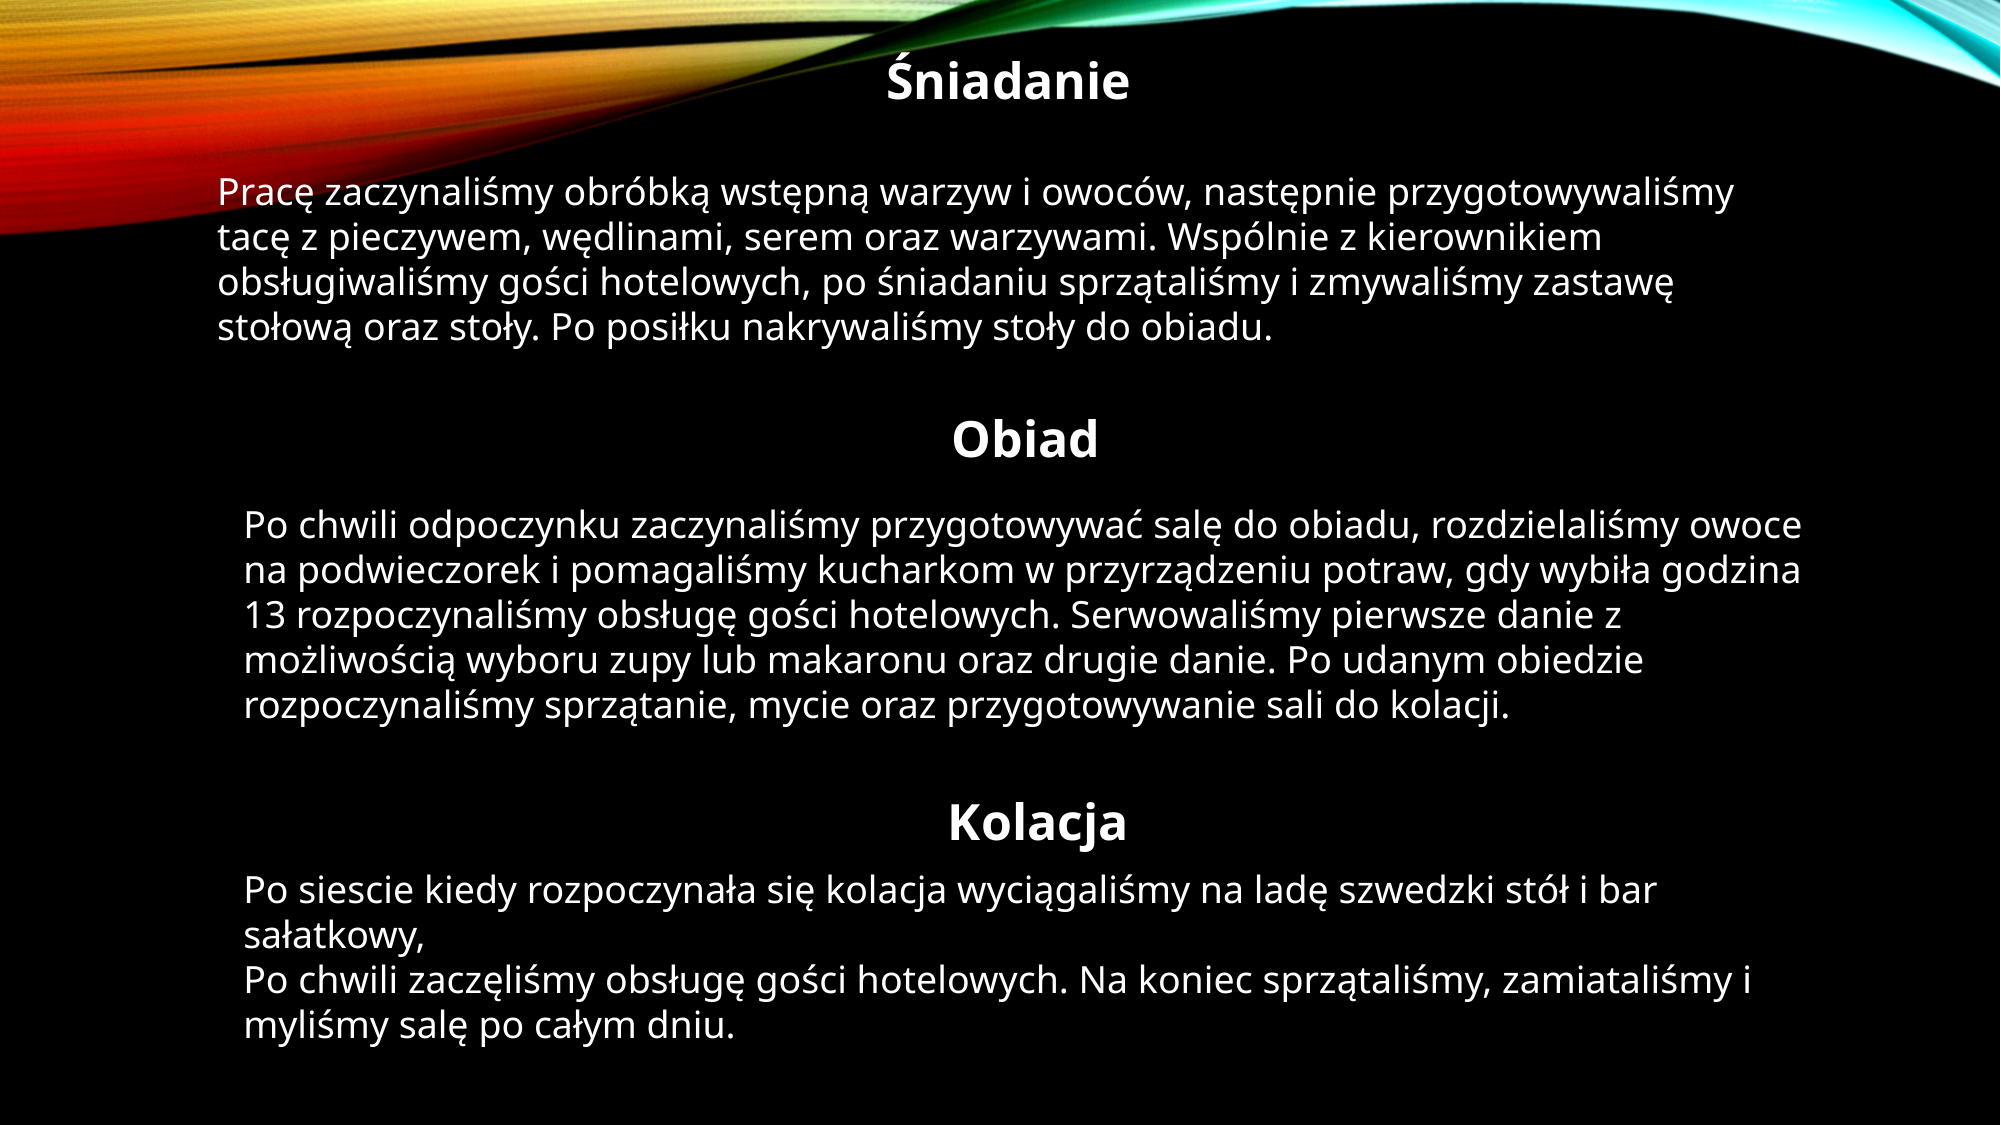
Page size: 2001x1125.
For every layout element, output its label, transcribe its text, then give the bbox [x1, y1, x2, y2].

text_box Kolacja [840, 783, 1237, 858]
picture [0, 0, 2000, 237]
text_box Obiad [730, 400, 1322, 475]
text_box Po siescie kiedy rozpoczynała się kolacja wyciągaliśmy na ladę szwedzki stół i bar sałatkowy, Po chwili zaczęliśmy obsługę gości hotelowych. Na koniec sprzątaliśmy, zamiataliśmy i myliśmy salę po całym dniu. [228, 858, 1771, 1099]
text_box Pracę zaczynaliśmy obróbką wstępną warzyw i owoców, następnie przygotowywaliśmy tacę z pieczywem, wędlinami, serem oraz warzywami. Wspólnie z kierownikiem obsługiwaliśmy gości hotelowych, po śniadaniu sprzątaliśmy i zmywaliśmy zastawę stołową oraz stoły. Po posiłku nakrywaliśmy stoły do obiadu. [202, 160, 1828, 356]
text_box Po chwili odpoczynku zaczynaliśmy przygotowywać salę do obiadu, rozdzielaliśmy owoce na podwieczorek i pomagaliśmy kucharkom w przyrządzeniu potraw, gdy wybiła godzina 13 rozpoczynaliśmy obsługę gości hotelowych. Serwowaliśmy pierwsze danie z możliwością wyboru zupy lub makaronu oraz drugie danie. Po udanym obiedzie rozpoczynaliśmy sprzątanie, mycie oraz przygotowywanie sali do kolacji. [228, 493, 1828, 734]
text_box Śniadanie [170, 41, 1847, 117]
